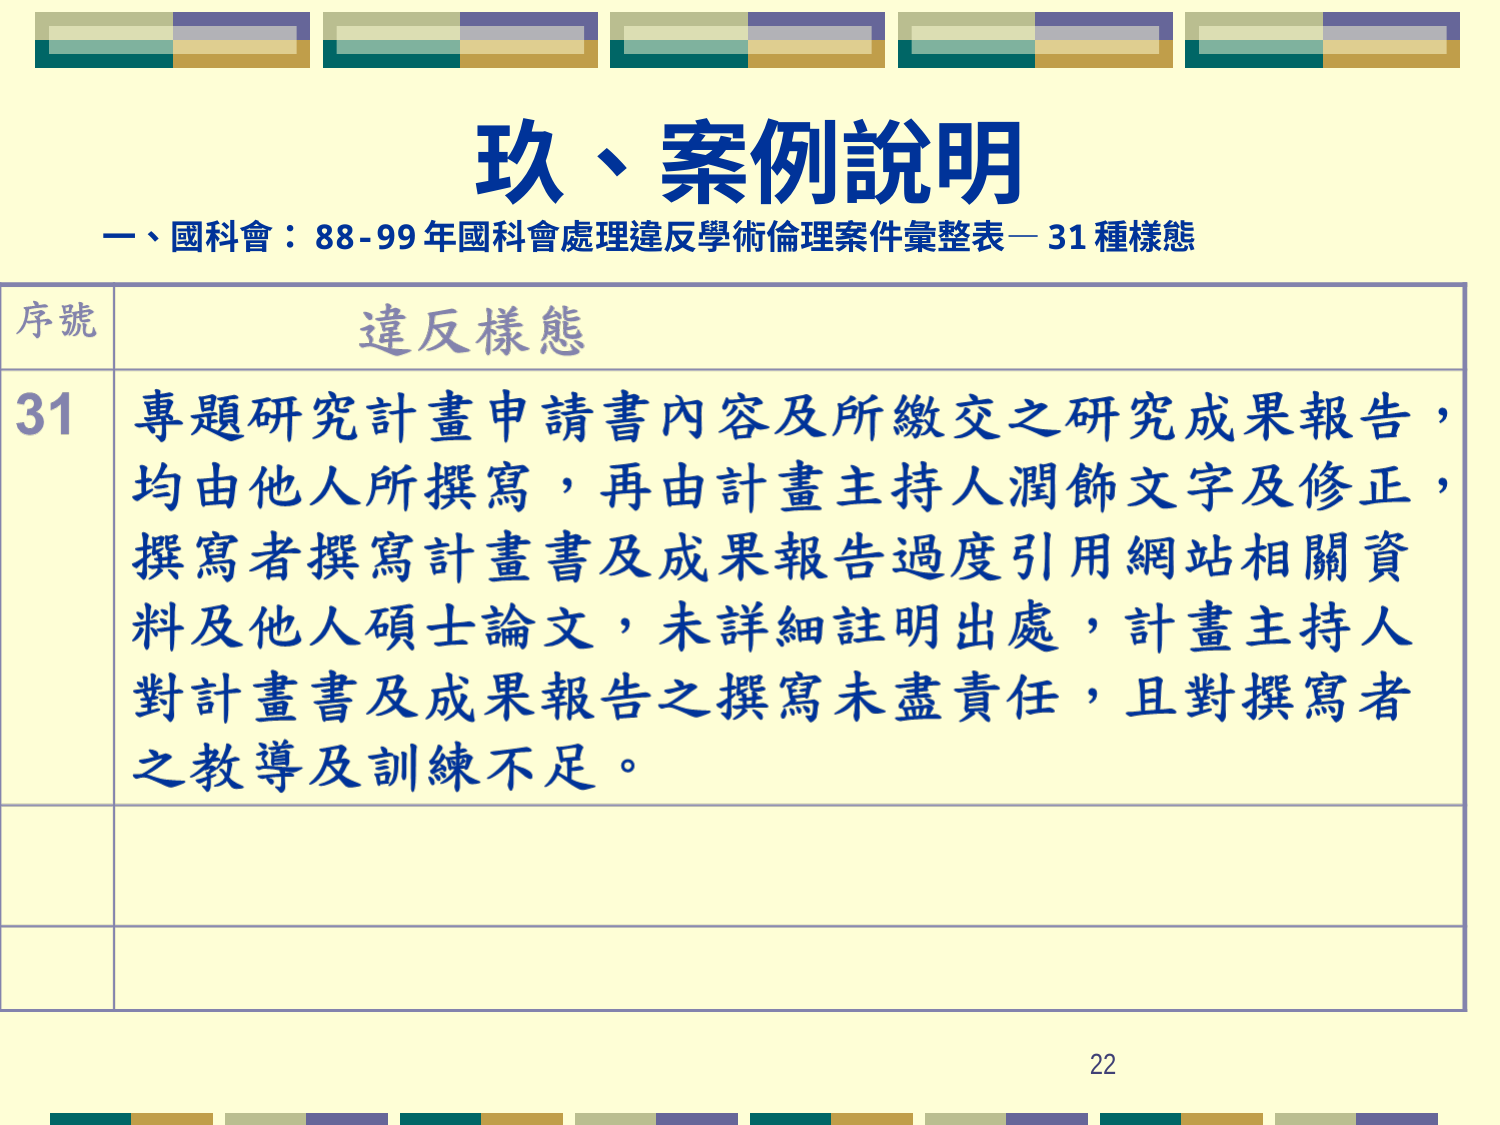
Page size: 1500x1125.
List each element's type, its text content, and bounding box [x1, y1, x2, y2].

list 一、國科會：88-99年國科會處理違反學術倫理案件彙整表—31種樣態 [41, 208, 1376, 275]
text_box [1074, 1013, 1388, 1088]
picture [0, 275, 1500, 1013]
text_box 玖、案例說明 [113, 97, 1388, 220]
